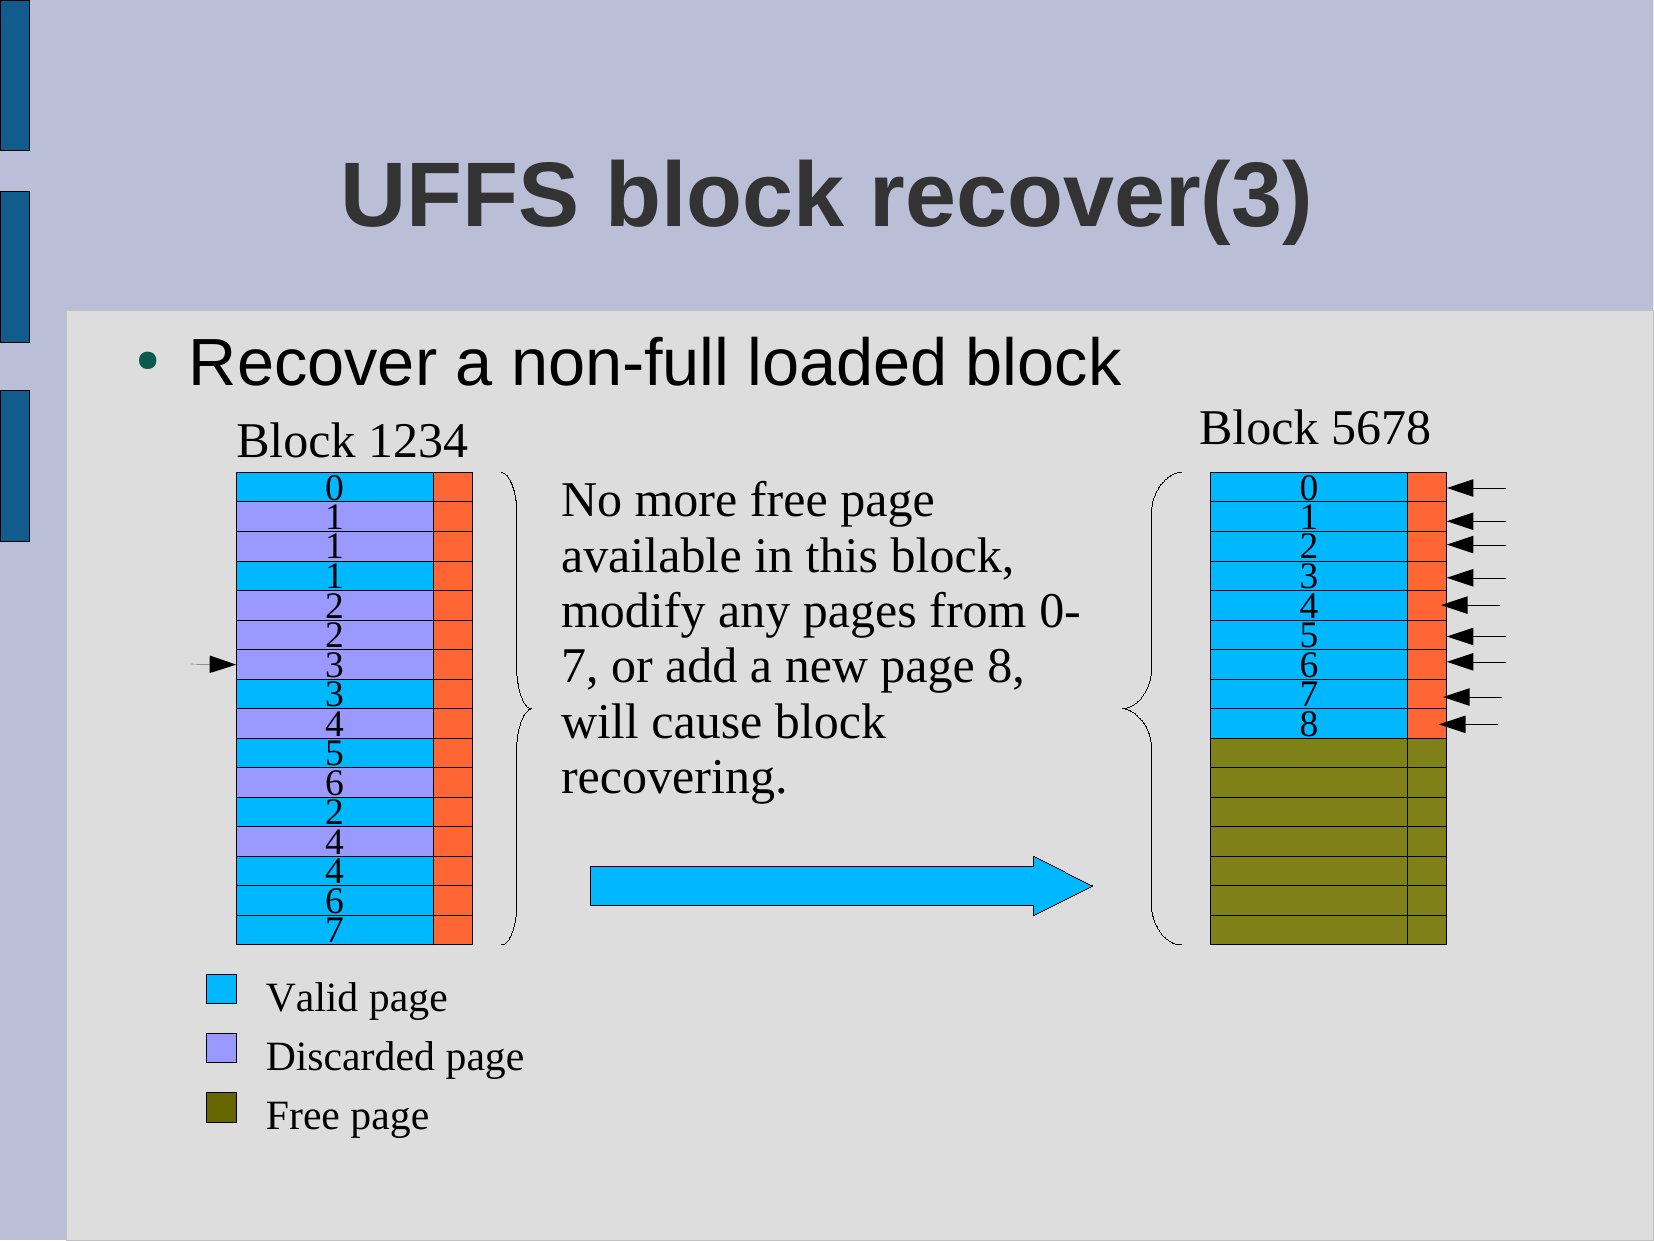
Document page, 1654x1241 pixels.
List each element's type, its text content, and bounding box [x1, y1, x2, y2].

text_box [1210, 472, 1447, 945]
text_box [206, 974, 237, 1004]
text_box Block 5678 [1199, 399, 1465, 456]
text_box 6 [236, 768, 433, 797]
text_box 7 [1210, 679, 1407, 708]
title UFFS block recover(3) [121, 91, 1534, 299]
text_box [590, 857, 1093, 916]
text_box 7 [236, 915, 433, 945]
text_box 5 [236, 738, 433, 768]
text_box [206, 1092, 237, 1123]
text_box Block 1234 [236, 413, 502, 470]
text_box 0 [236, 472, 433, 502]
text_box [433, 472, 473, 945]
text_box 1 [236, 531, 433, 561]
text_box 4 [236, 826, 433, 856]
text_box Free page [265, 1092, 591, 1140]
text_box 6 [236, 885, 433, 915]
text_box 1 [236, 502, 433, 531]
text_box 5 [1210, 620, 1407, 649]
text_box Discarded page [265, 1033, 650, 1081]
text_box 2 [236, 590, 433, 620]
text_box 2 [1210, 531, 1407, 561]
text_box 4 [1210, 590, 1407, 620]
text_box 2 [236, 797, 433, 826]
text_box 4 [236, 856, 433, 885]
text_box 3 [236, 649, 433, 679]
text_box 3 [236, 679, 433, 708]
text_box 2 [236, 620, 433, 649]
text_box 8 [1210, 708, 1407, 738]
text_box [206, 1033, 237, 1063]
text_box 4 [236, 708, 433, 738]
text_box 6 [1210, 649, 1407, 679]
text_box 1 [236, 561, 433, 590]
text_box Valid page [265, 974, 621, 1022]
list Recover a non-full loaded block [118, 324, 1531, 400]
text_box No more free page available in this block, modify any pages from 0-7, or add a new page 8, will cause block recovering. [561, 472, 1093, 857]
text_box 3 [1210, 561, 1407, 590]
text_box 1 [1210, 502, 1407, 531]
text_box 0 [1210, 472, 1407, 502]
